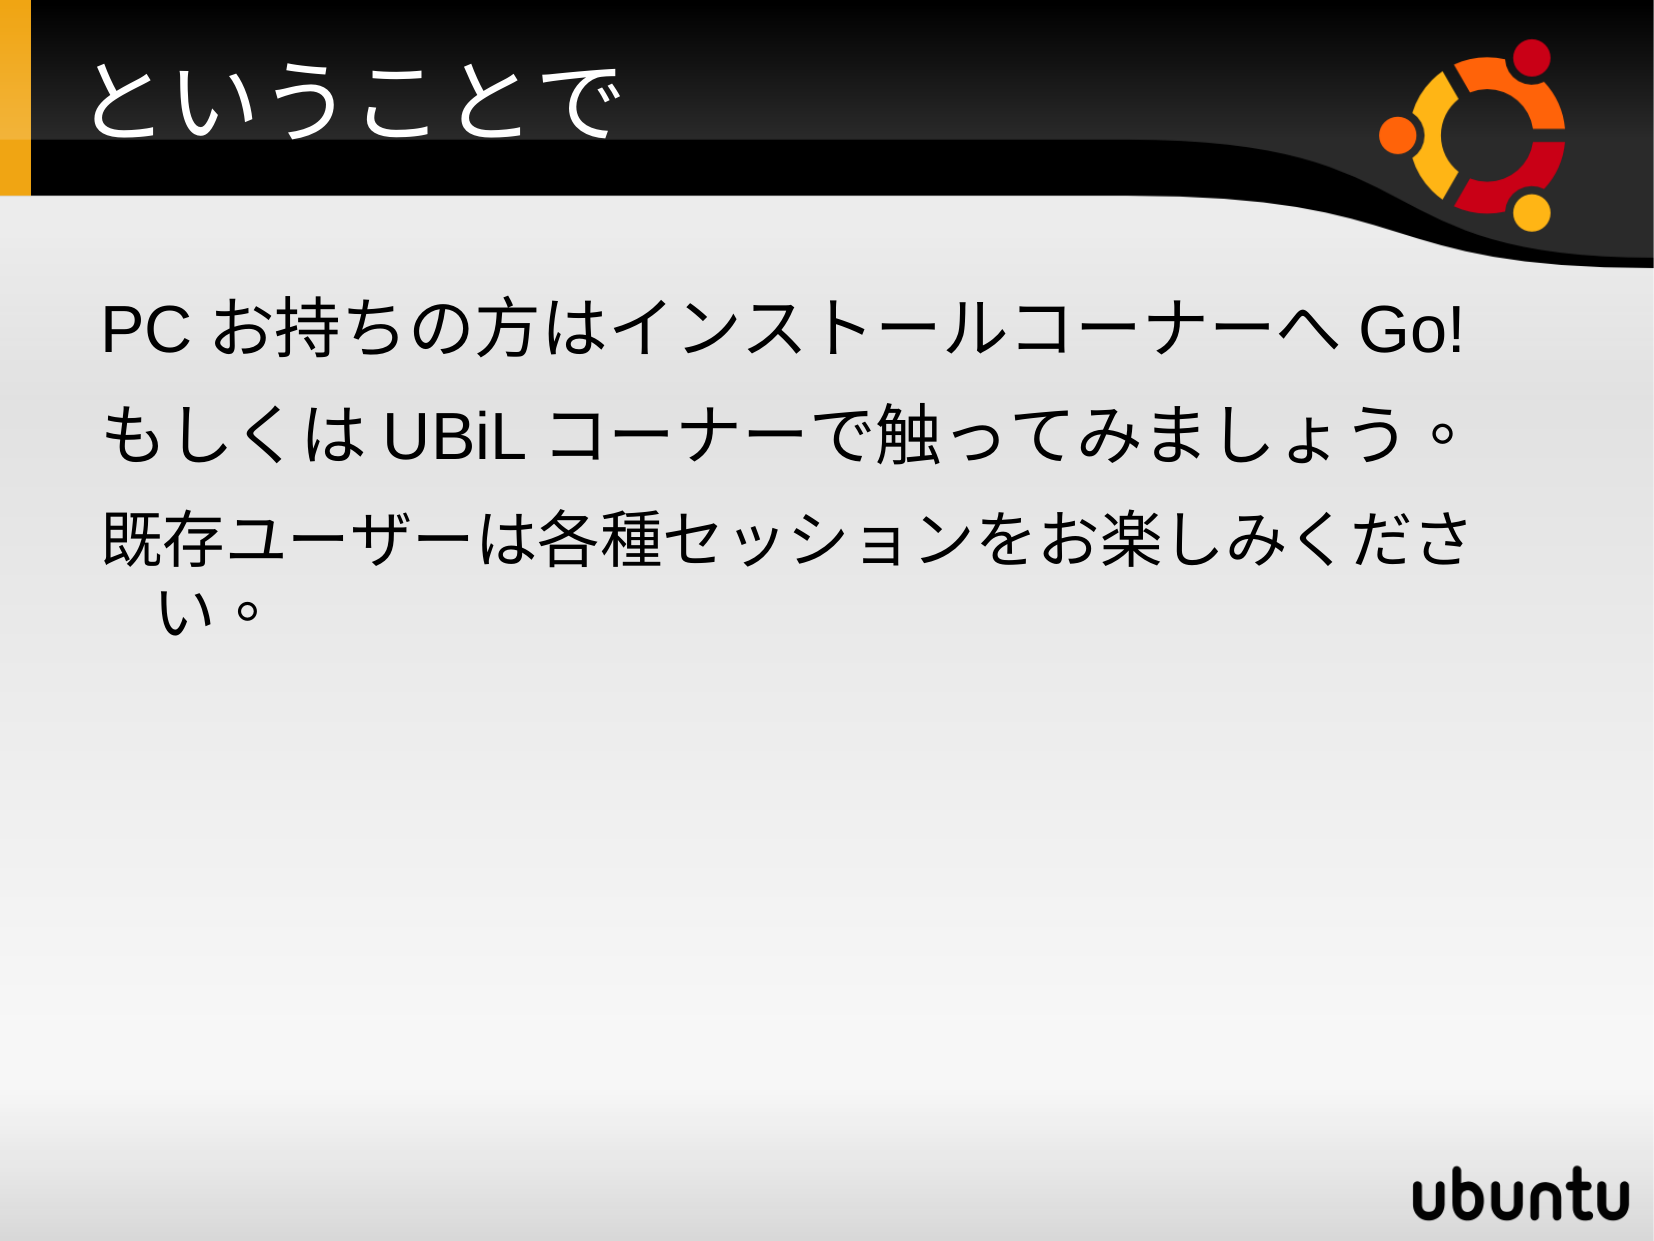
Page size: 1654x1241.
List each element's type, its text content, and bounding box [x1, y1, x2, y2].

list PCお持ちの方はインストールコーナーへGo! もしくはUBiLコーナーで触ってみましょう。 既存ユーザーは各種セッションをお楽しみください。 [82, 290, 1571, 1094]
title ということで [76, 7, 1565, 200]
picture [0, 0, 1654, 1241]
